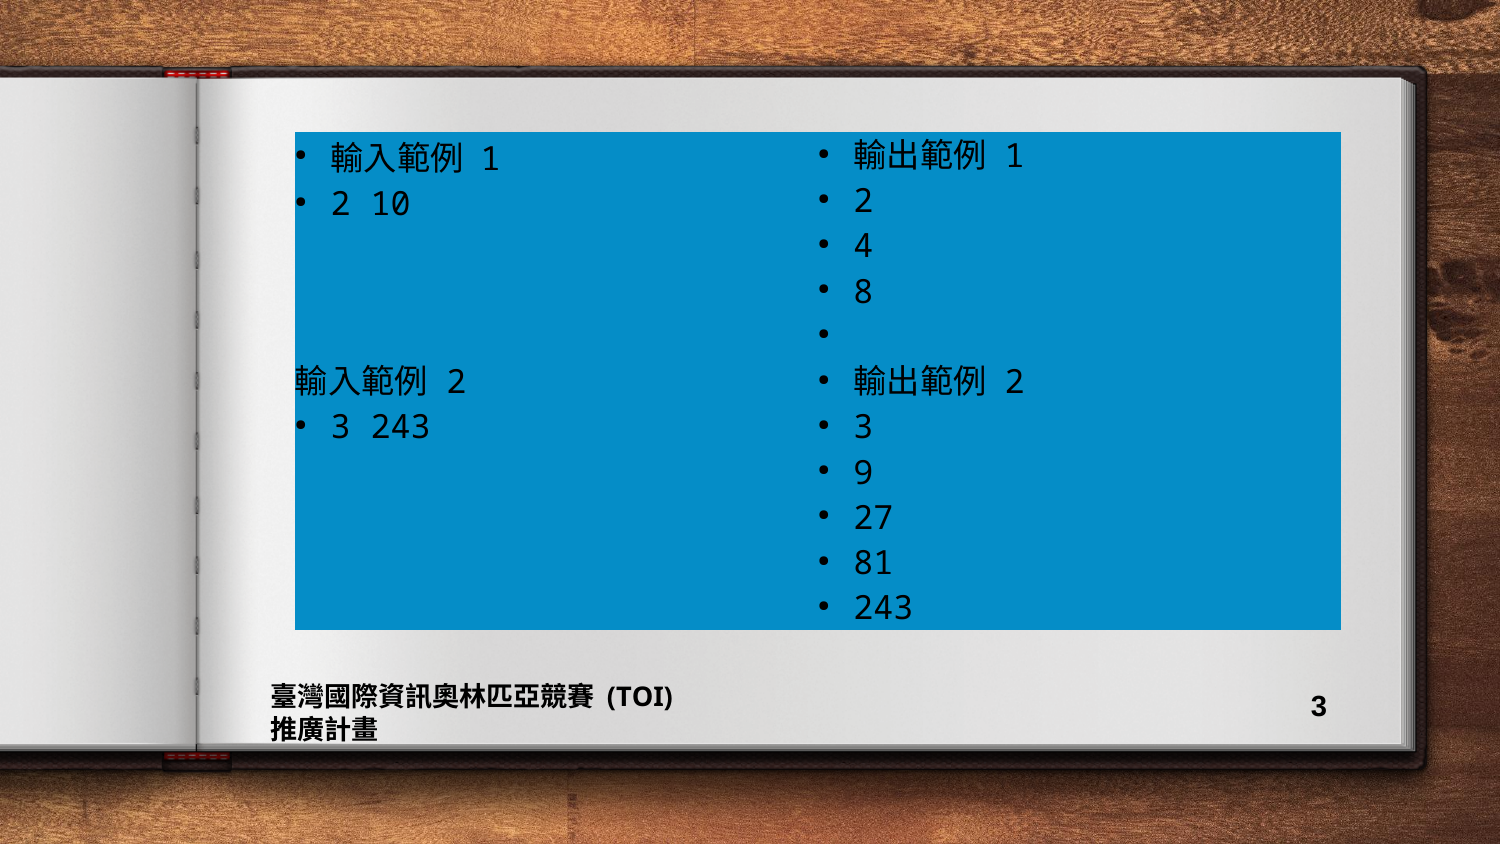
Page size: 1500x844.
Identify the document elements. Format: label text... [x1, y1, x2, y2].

table_cell 輸出範例 2 3 9 27 81 243 [818, 358, 1341, 630]
table_cell 輸入範例 2 3 243 [295, 358, 818, 630]
table_header 輸出範例 1 2 4 8 [818, 132, 1341, 358]
table_header 輸入範例 1 2 10 [295, 132, 818, 358]
text_box 3 [1295, 672, 1386, 737]
